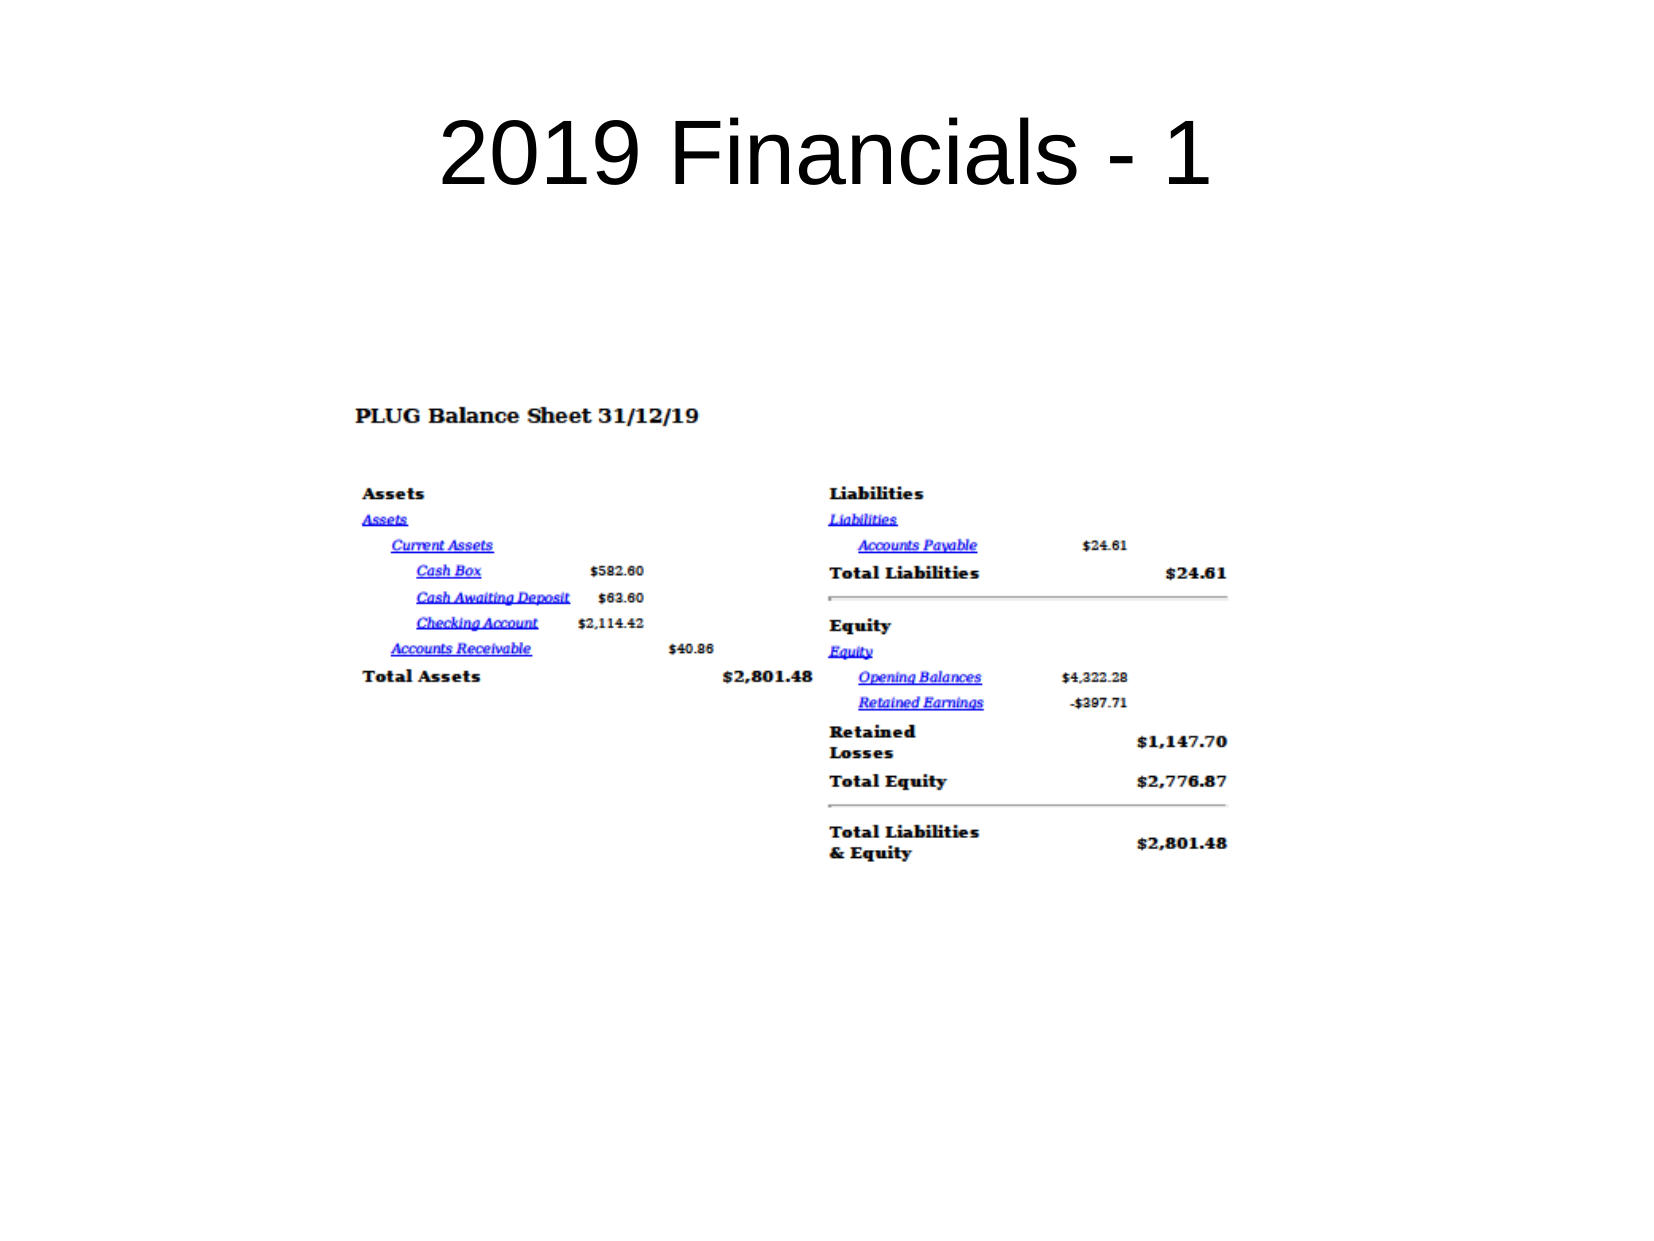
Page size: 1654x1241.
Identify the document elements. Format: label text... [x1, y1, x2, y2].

picture [318, 366, 1264, 1241]
title 2019 Financials - 1 [82, 49, 1571, 257]
